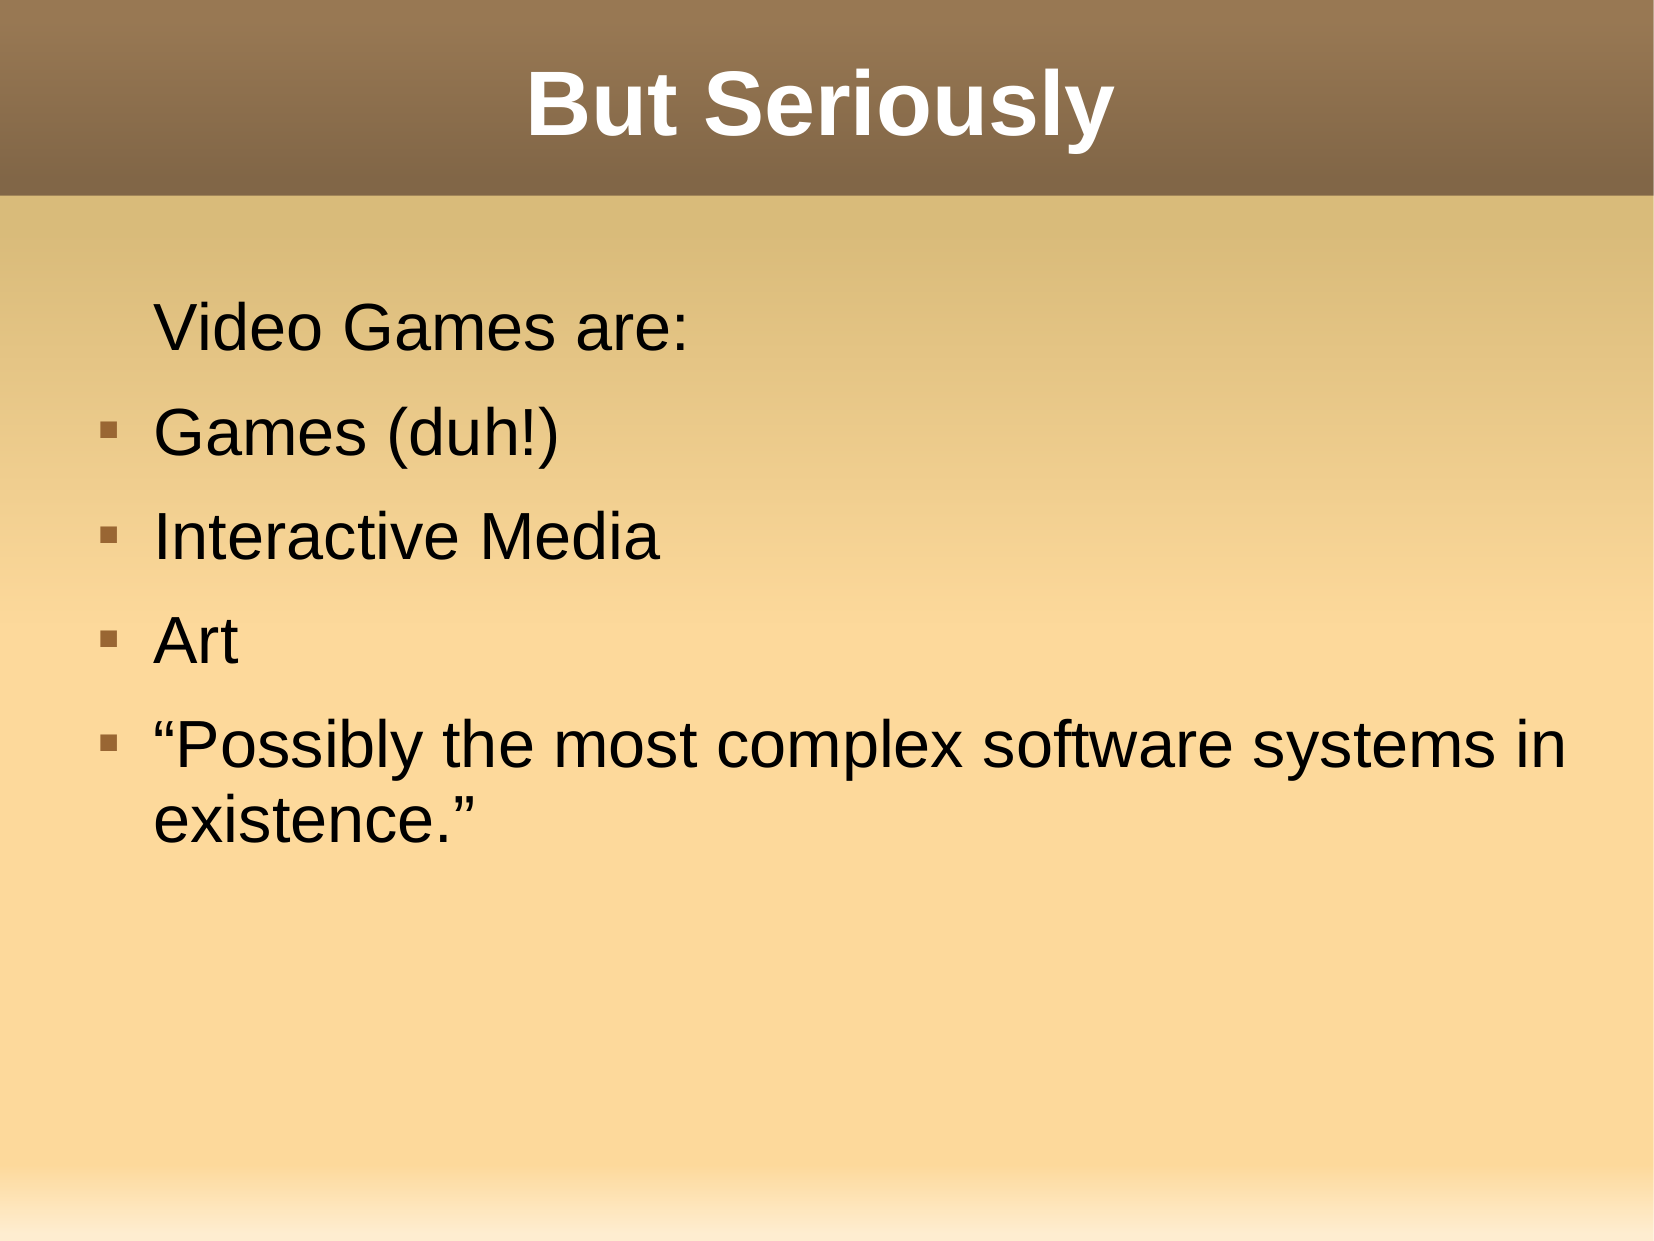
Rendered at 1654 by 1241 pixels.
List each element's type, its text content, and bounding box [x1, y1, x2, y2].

list Video Games are: Games (duh!) Interactive Media Art “Possibly the most complex software systems in existence.” [82, 290, 1571, 1109]
title But Seriously [76, 0, 1565, 208]
picture [0, 0, 1654, 1241]
